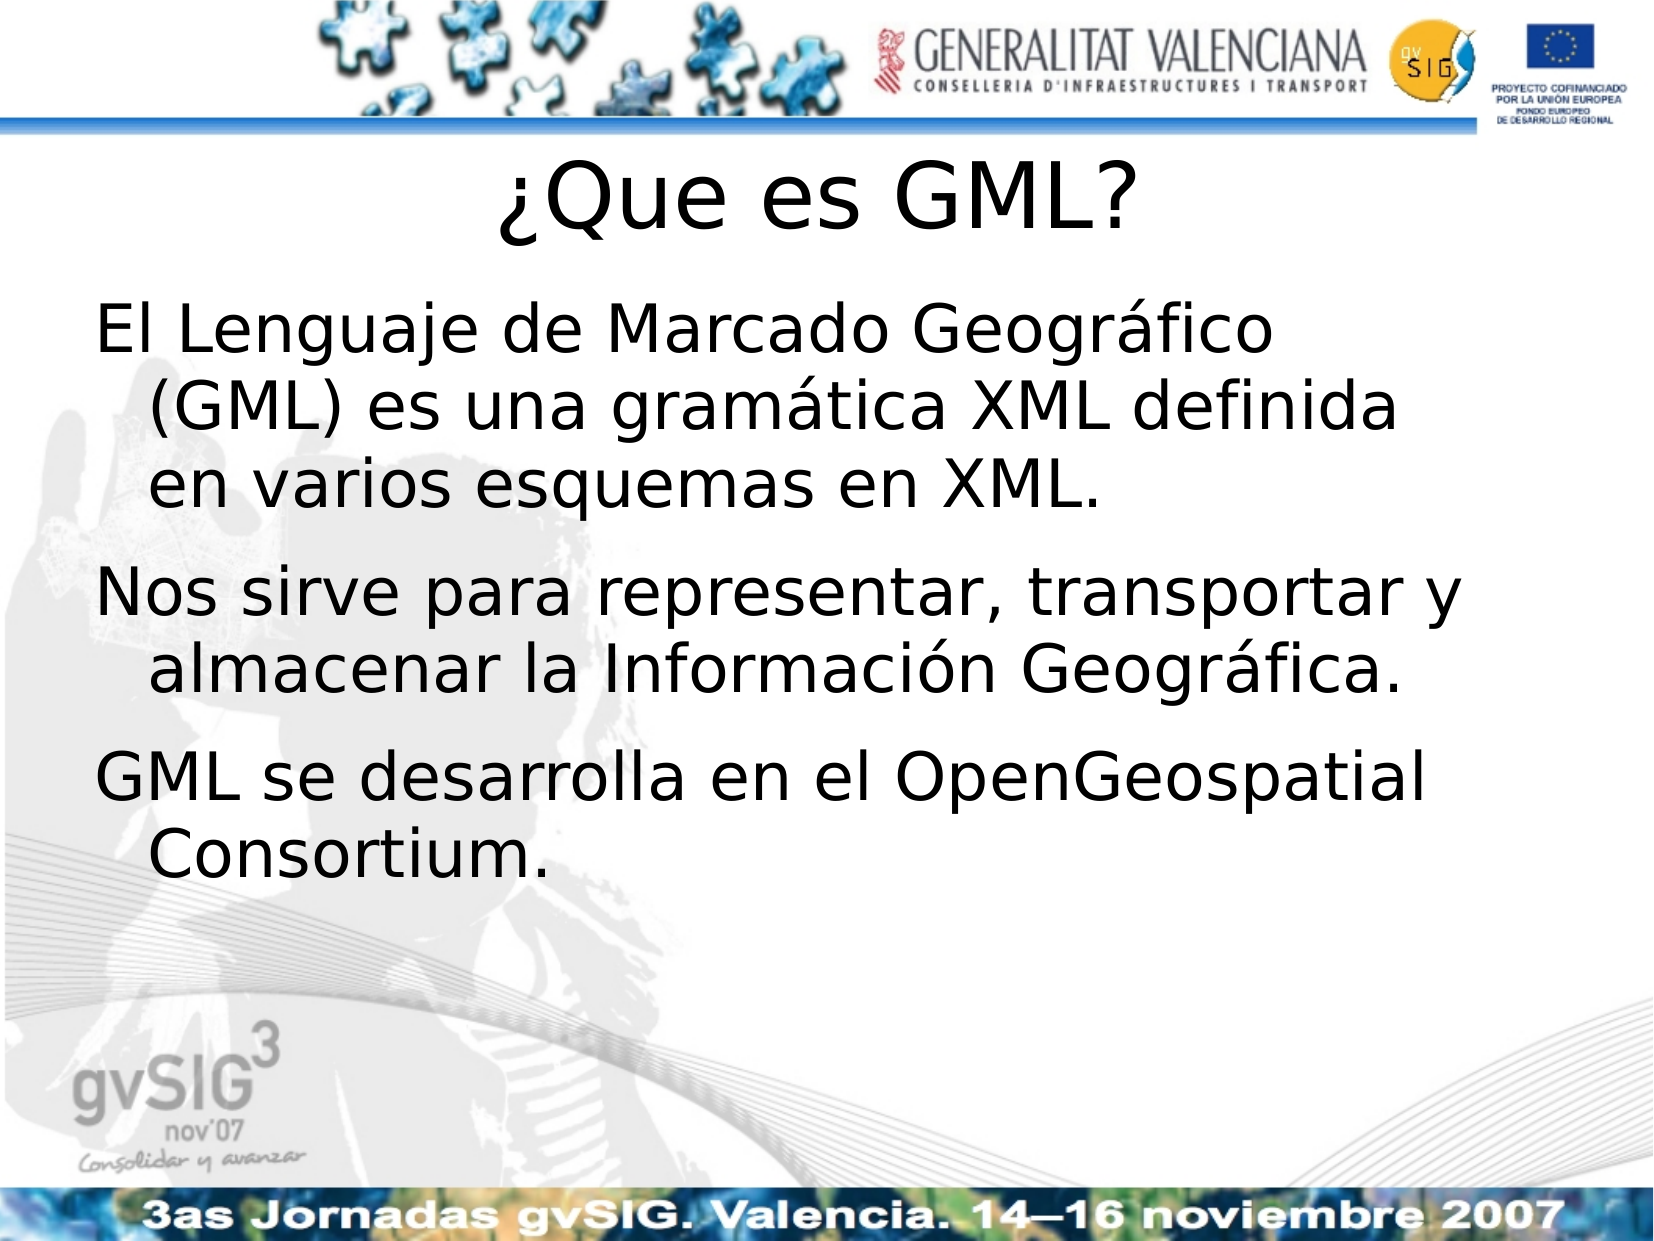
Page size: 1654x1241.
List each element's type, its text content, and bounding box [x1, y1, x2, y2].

title ¿Que es GML? [75, 92, 1563, 301]
picture [0, 0, 1654, 1241]
list El Lenguaje de Marcado Geográfico (GML) es una gramática XML definida en varios esquemas en XML. Nos sirve para representar, transportar y almacenar la Información Geográfica. GML se desarrolla en el OpenGeospatial Consortium. [76, 290, 1495, 894]
